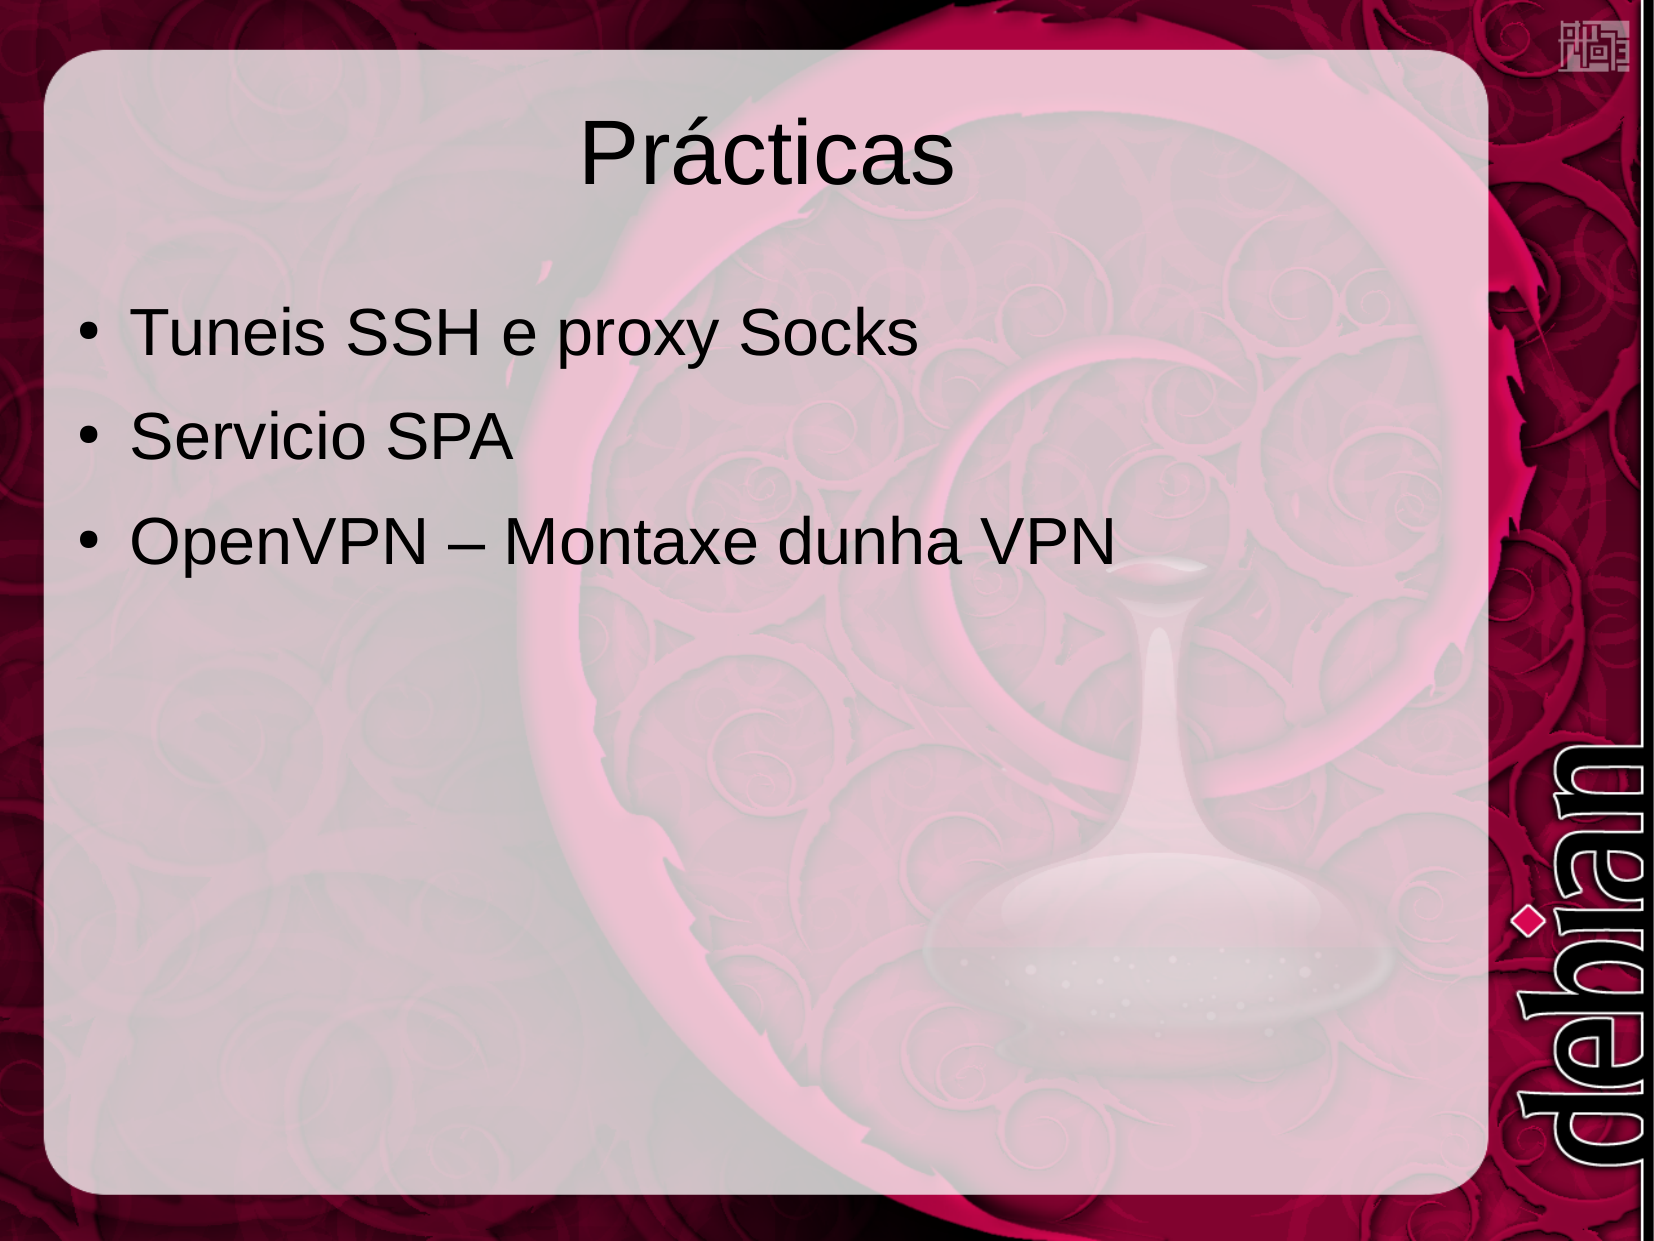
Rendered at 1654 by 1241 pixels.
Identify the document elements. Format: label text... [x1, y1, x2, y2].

list Tuneis SSH e proxy Socks Servicio SPA OpenVPN – Montaxe dunha VPN [59, 295, 1477, 1114]
picture [0, 0, 1654, 1241]
title Prácticas [59, 49, 1477, 257]
